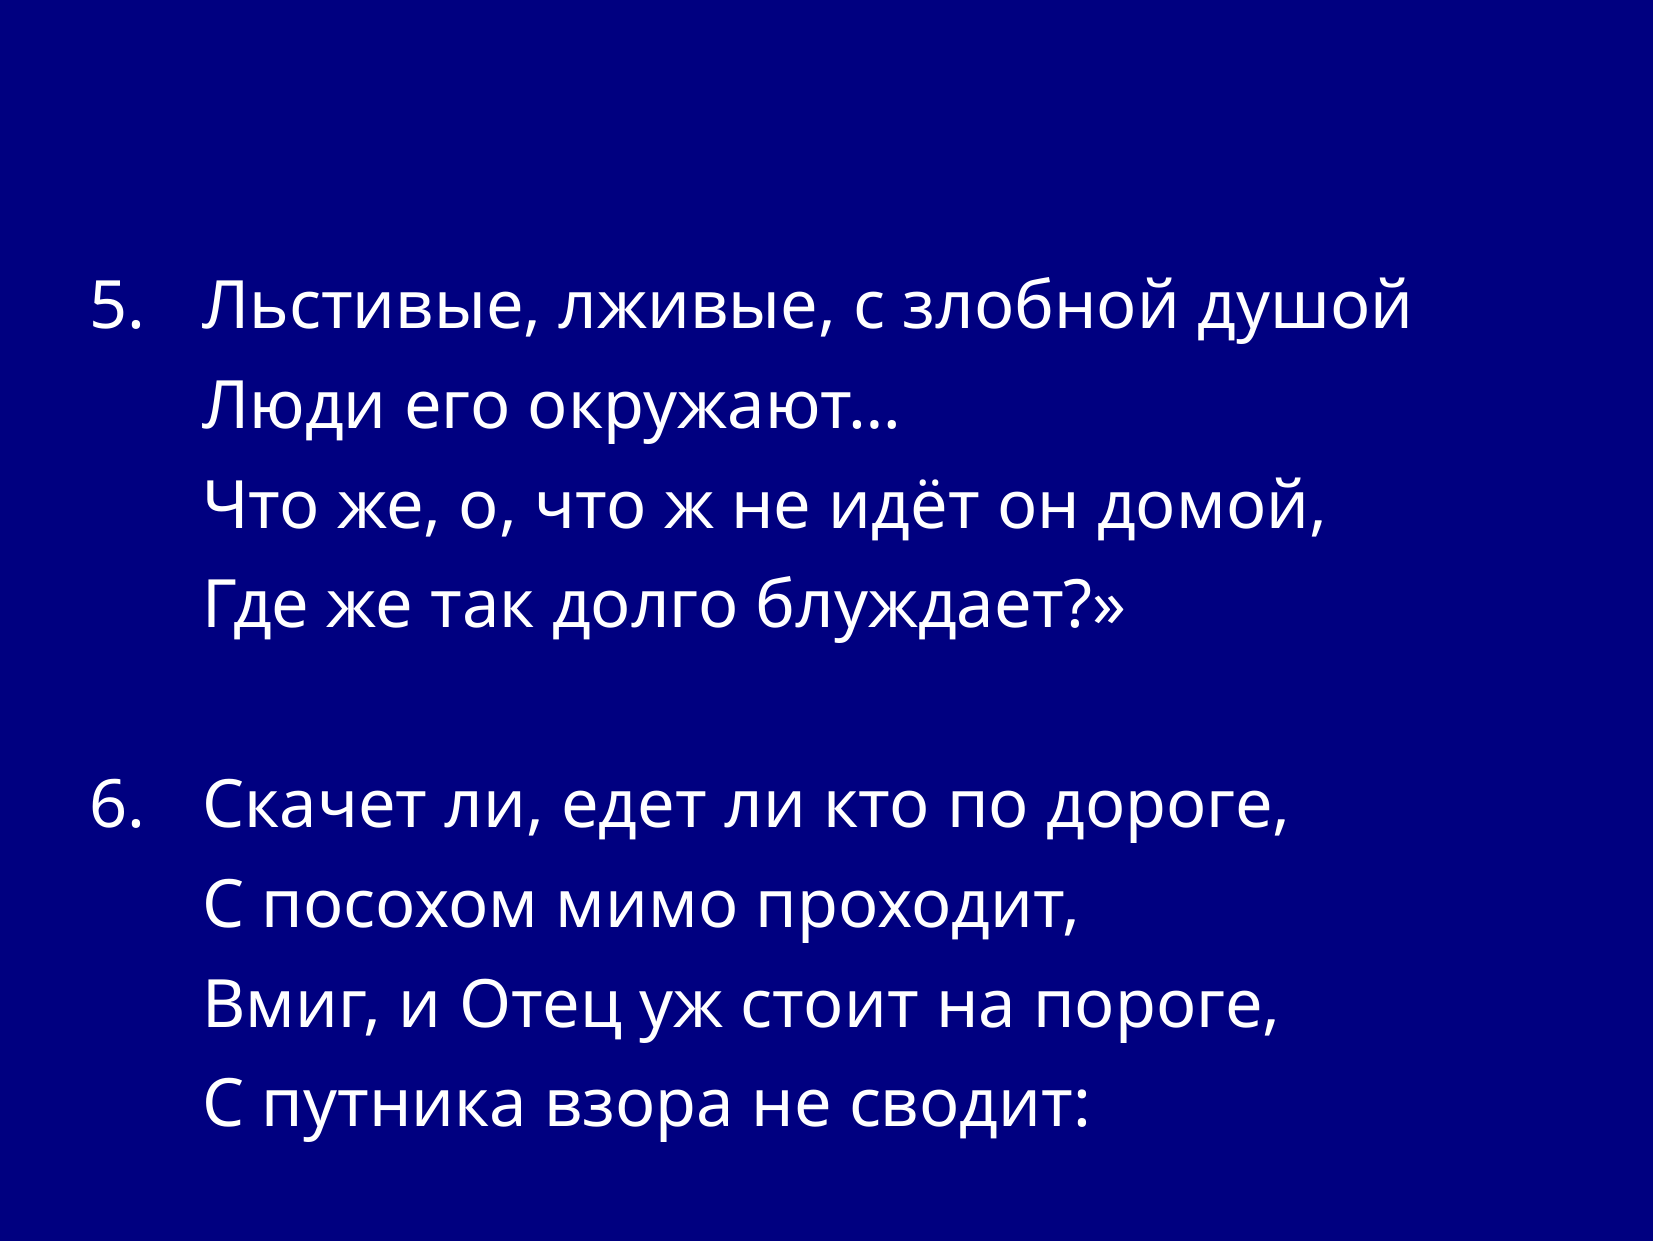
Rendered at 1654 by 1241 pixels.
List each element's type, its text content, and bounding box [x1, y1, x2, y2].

text_box 5. Льстивые, лживые, с злобной душой Люди его окружают… Что же, о, что ж не идёт он домой, Где же так долго блуждает?» 6. Скачет ли, едет ли кто по дороге, С посохом мимо проходит, Вмиг, и Отец уж стоит на пороге, С путника взора не сводит: [75, 150, 1576, 1163]
